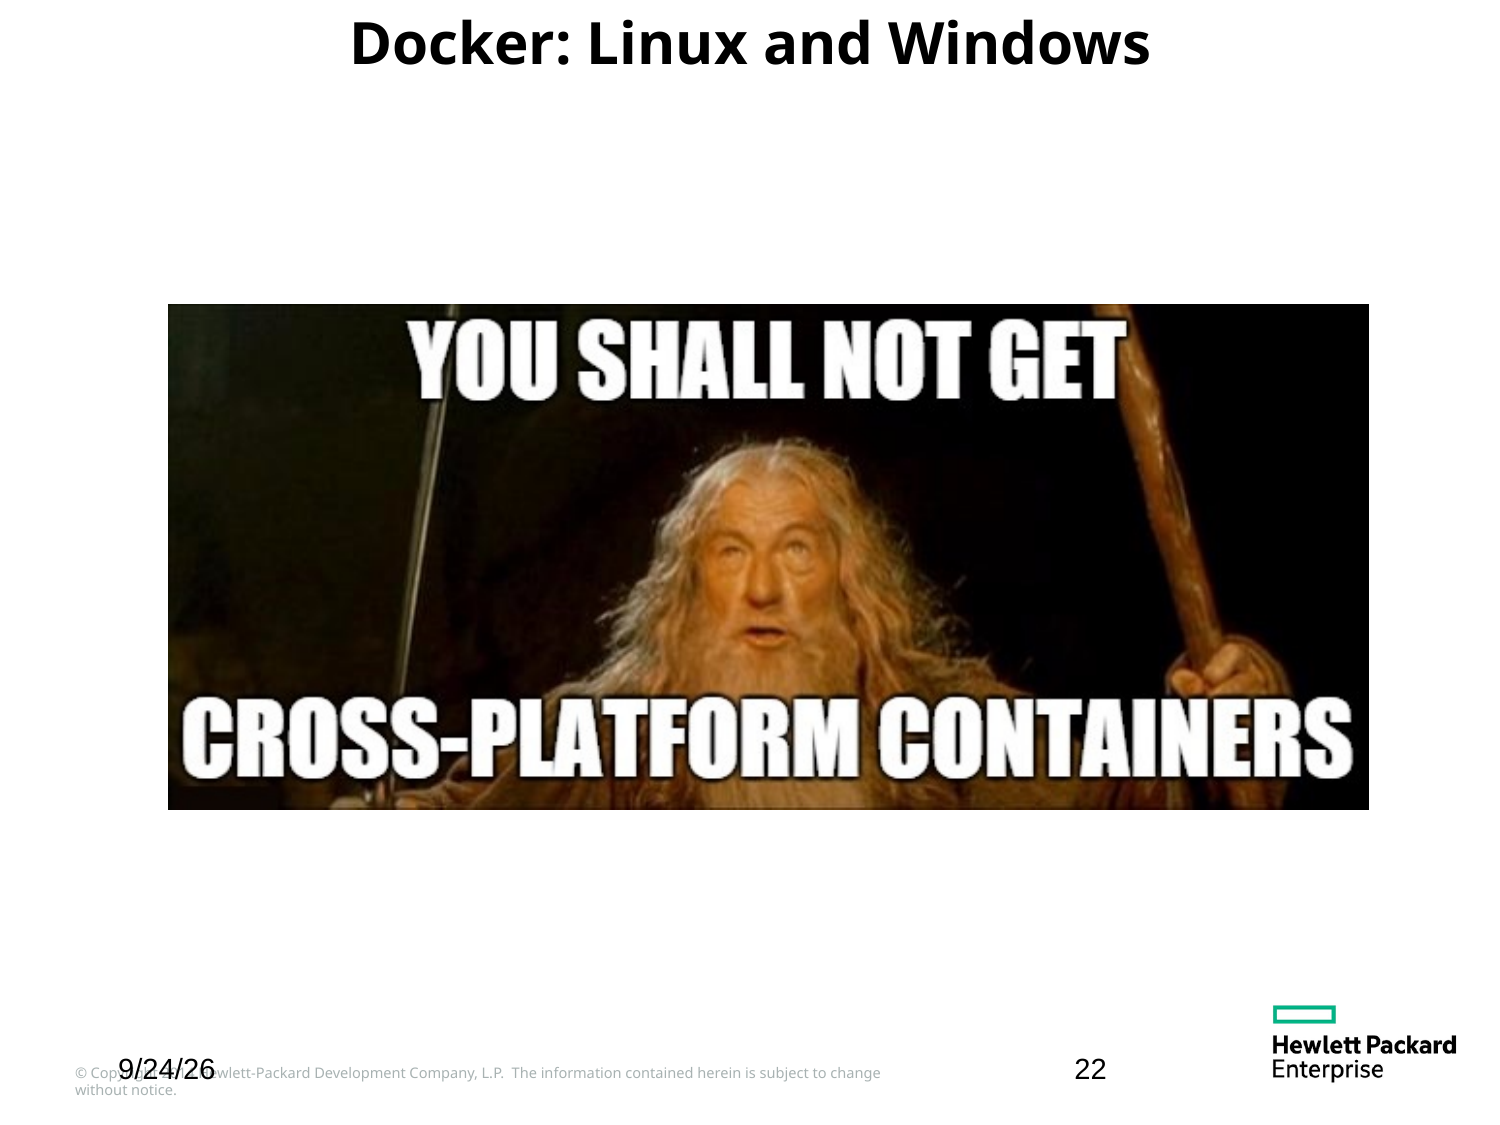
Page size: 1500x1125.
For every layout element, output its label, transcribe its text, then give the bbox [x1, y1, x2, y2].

text_box 3/31/16 [103, 1042, 441, 1103]
picture [1250, 992, 1476, 1099]
text_box <number> [1059, 1042, 1397, 1103]
picture [168, 304, 1369, 810]
title Docker: Linux and Windows [103, 6, 1398, 116]
